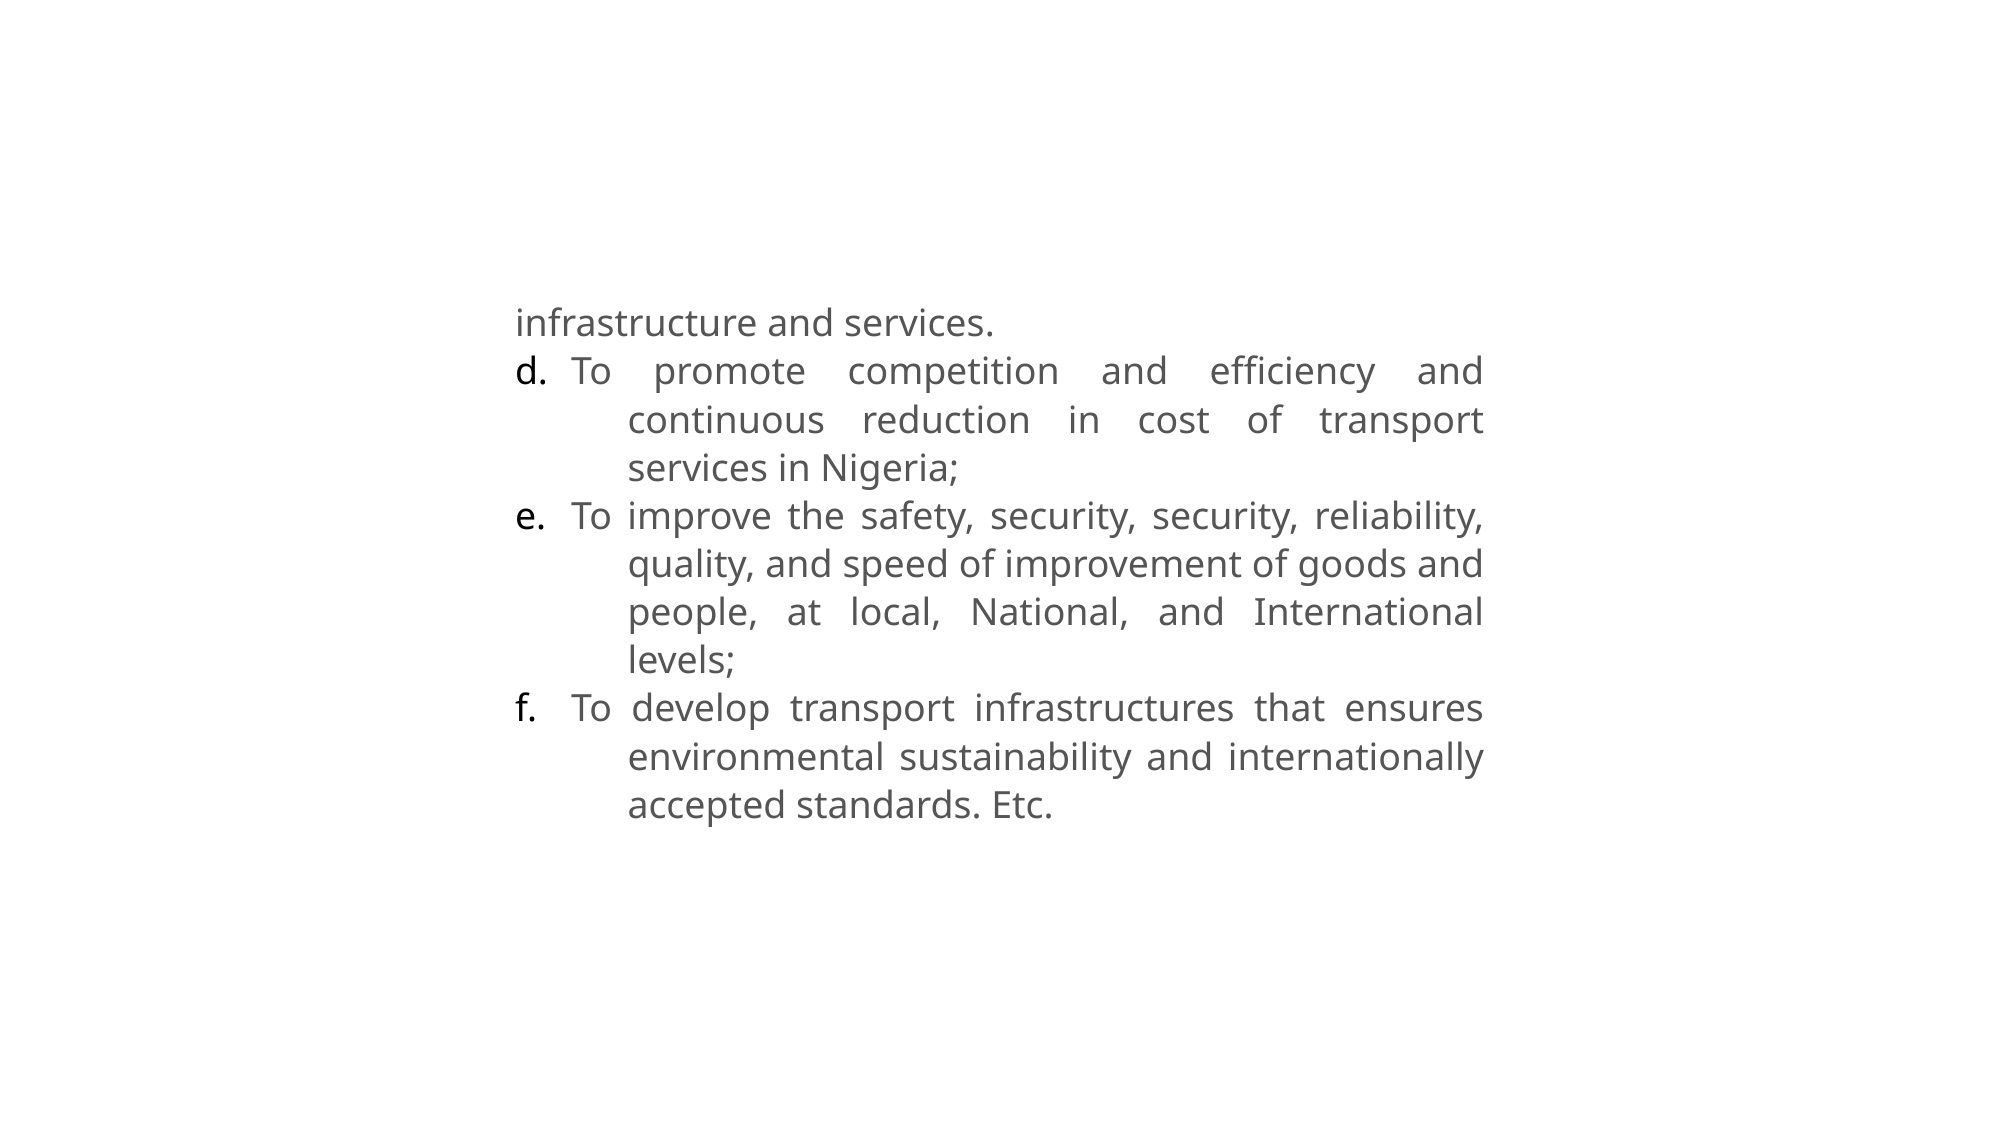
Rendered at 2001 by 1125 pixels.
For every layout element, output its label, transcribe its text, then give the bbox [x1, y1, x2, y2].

text_box infrastructure and services. To promote competition and efficiency and continuous reduction in cost of transport services in Nigeria; To improve the safety, security, security, reliability, quality, and speed of improvement of goods and people, at local, National, and International levels; To develop transport infrastructures that ensures environmental sustainability and internationally accepted standards. Etc. [500, 289, 1500, 833]
